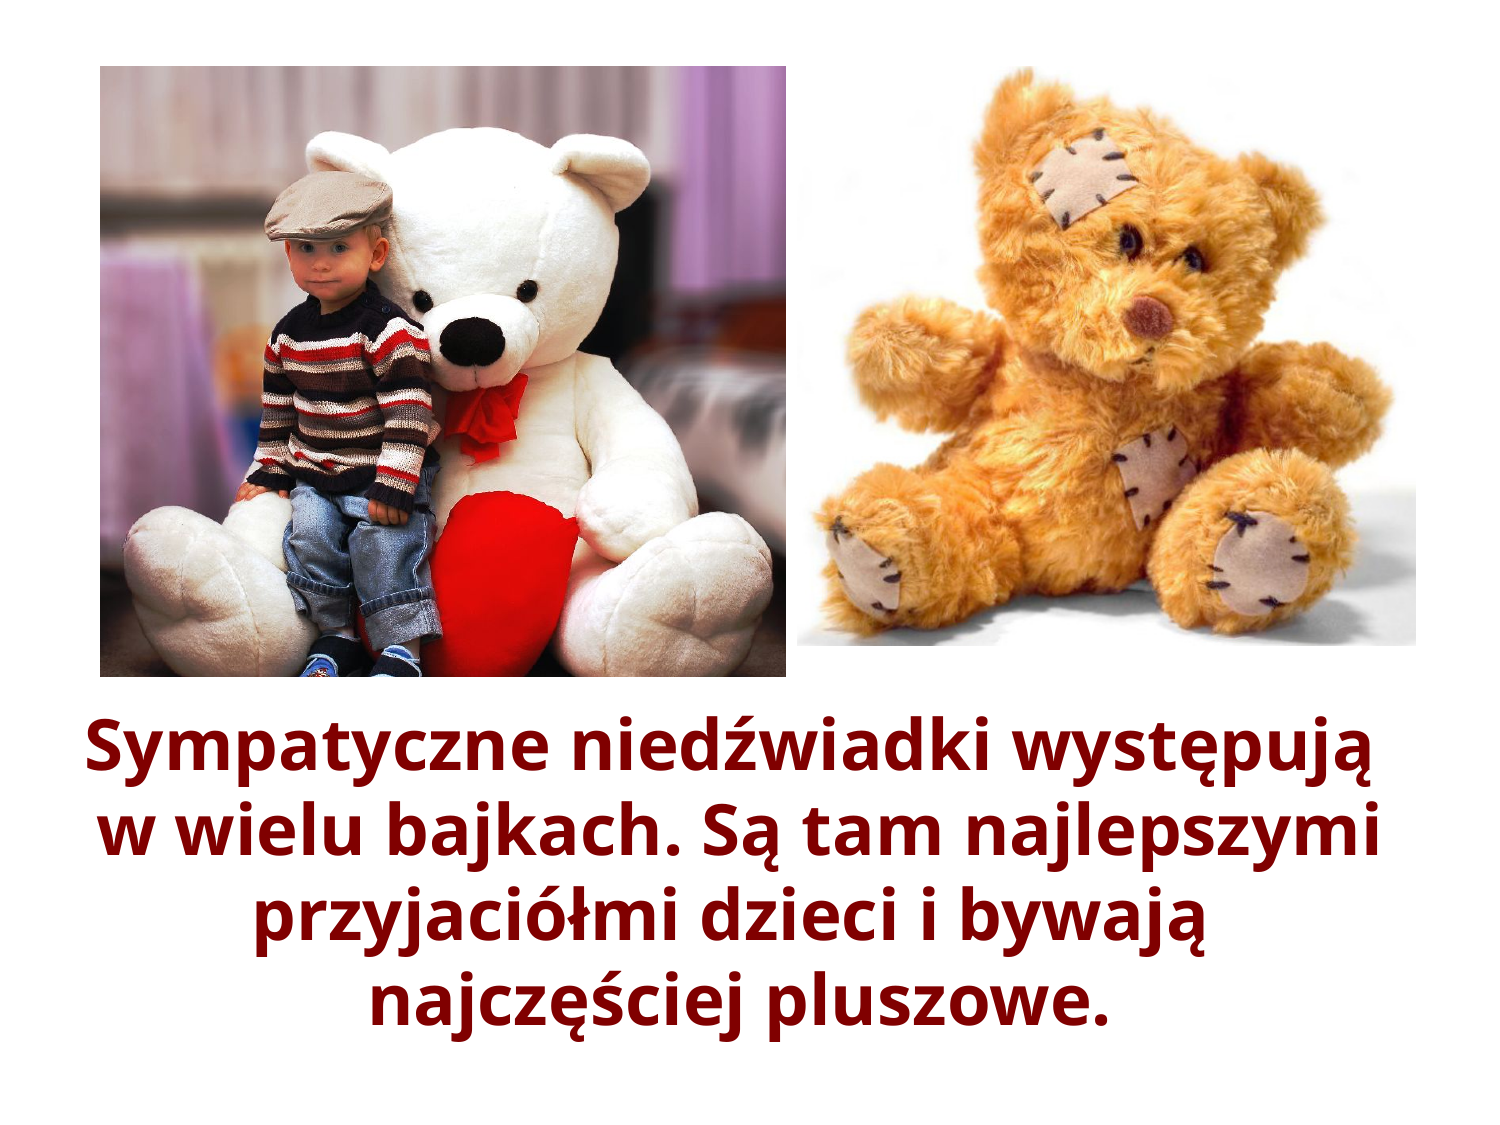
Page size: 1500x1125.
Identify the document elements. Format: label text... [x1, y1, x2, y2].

title Sympatyczne niedźwiadki występują w wielu bajkach. Są tam najlepszymi przyjaciółmi dzieci i bywają najczęściej pluszowe. [64, 668, 1415, 1071]
picture [797, 66, 1416, 646]
picture [100, 66, 786, 677]
